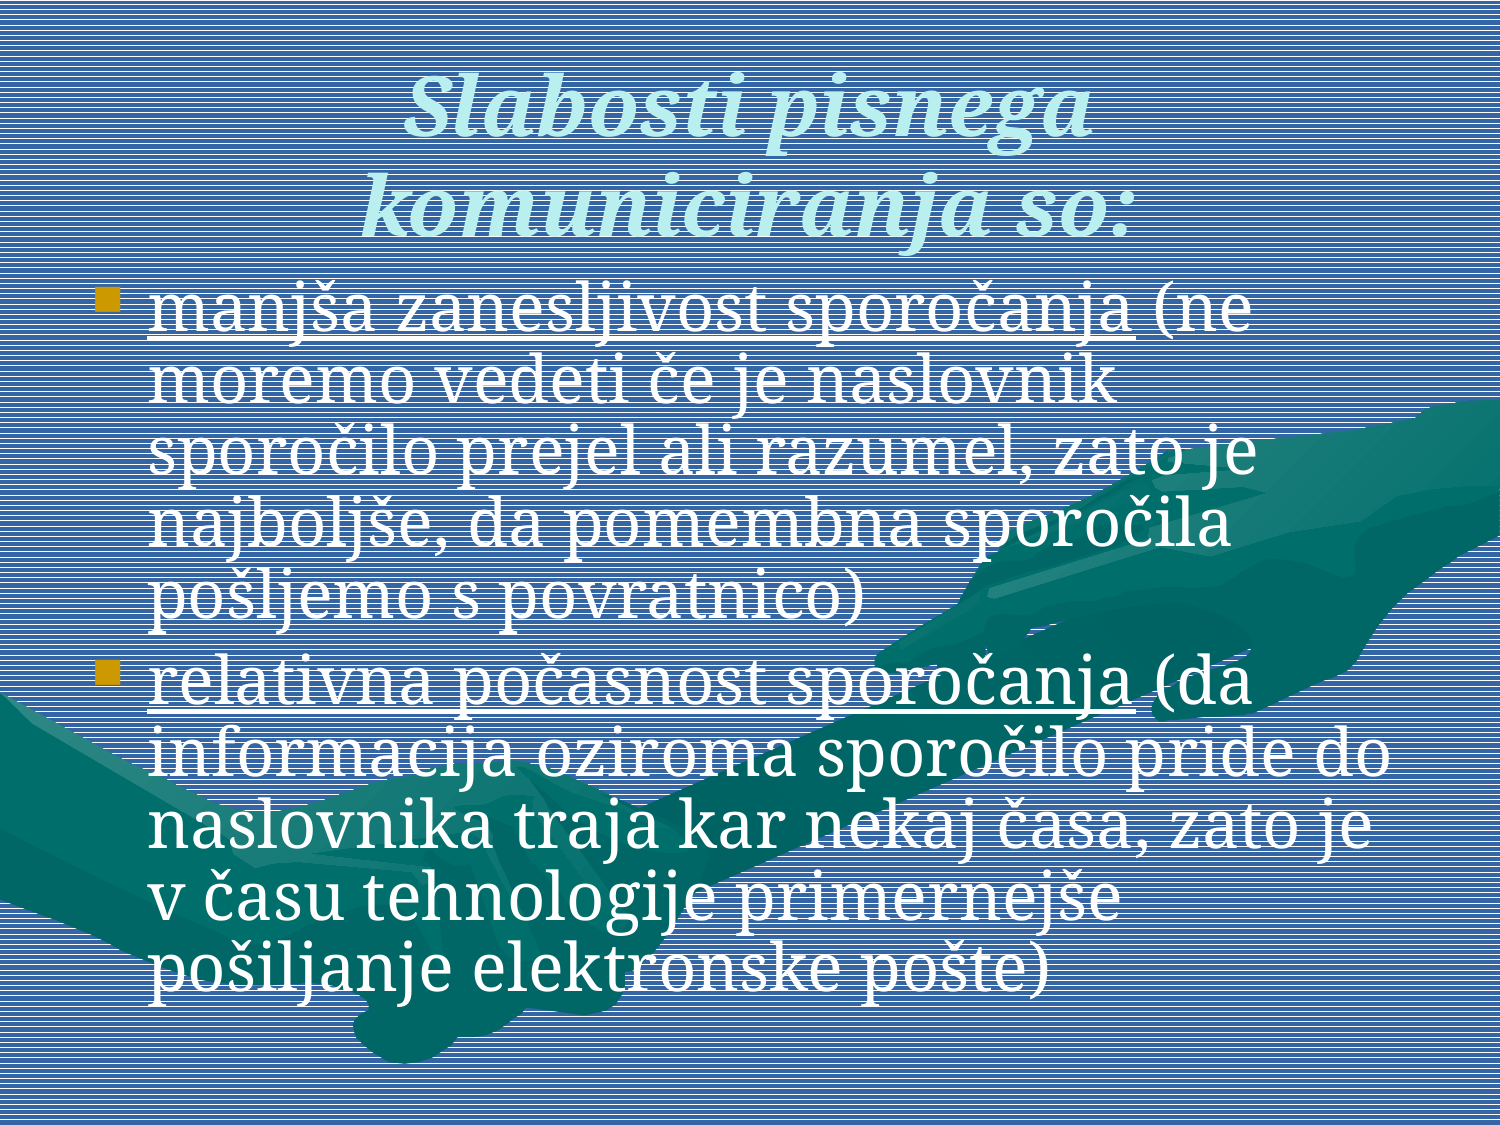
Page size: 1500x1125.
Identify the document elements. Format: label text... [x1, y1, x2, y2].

title Slabosti pisnega komuniciranja so: [75, 45, 1425, 251]
list manjša zanesljivost sporočanja (ne moremo vedeti če je naslovnik sporočilo prejel ali razumel, zato je najboljše, da pomembna sporočila pošljemo s povratnico) relativna počasnost sporočanja (da informacija oziroma sporočilo pride do naslovnika traja kar nekaj časa, zato je v času tehnologije primernejše pošiljanje elektronske pošte) [76, 172, 1427, 916]
